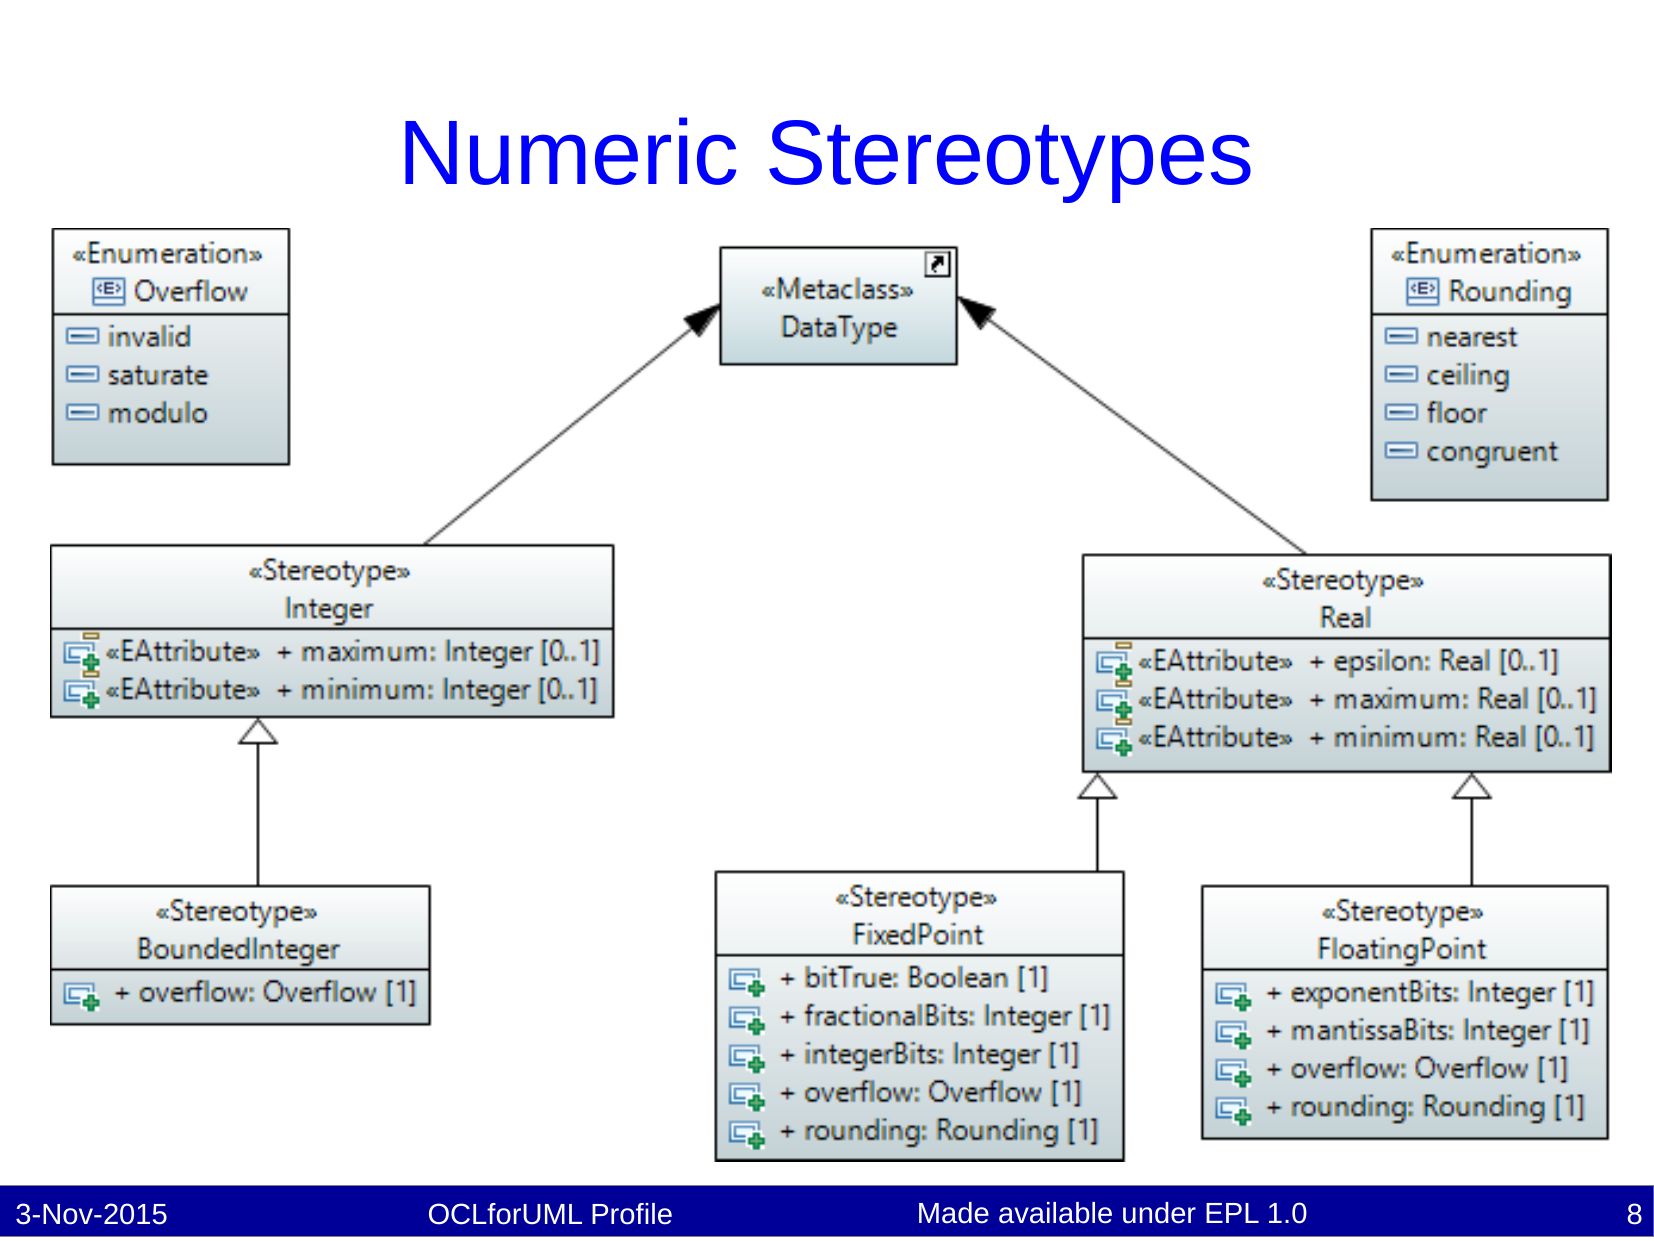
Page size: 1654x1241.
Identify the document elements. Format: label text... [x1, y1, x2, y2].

picture [50, 228, 1612, 1162]
title Numeric Stereotypes [82, 49, 1571, 228]
